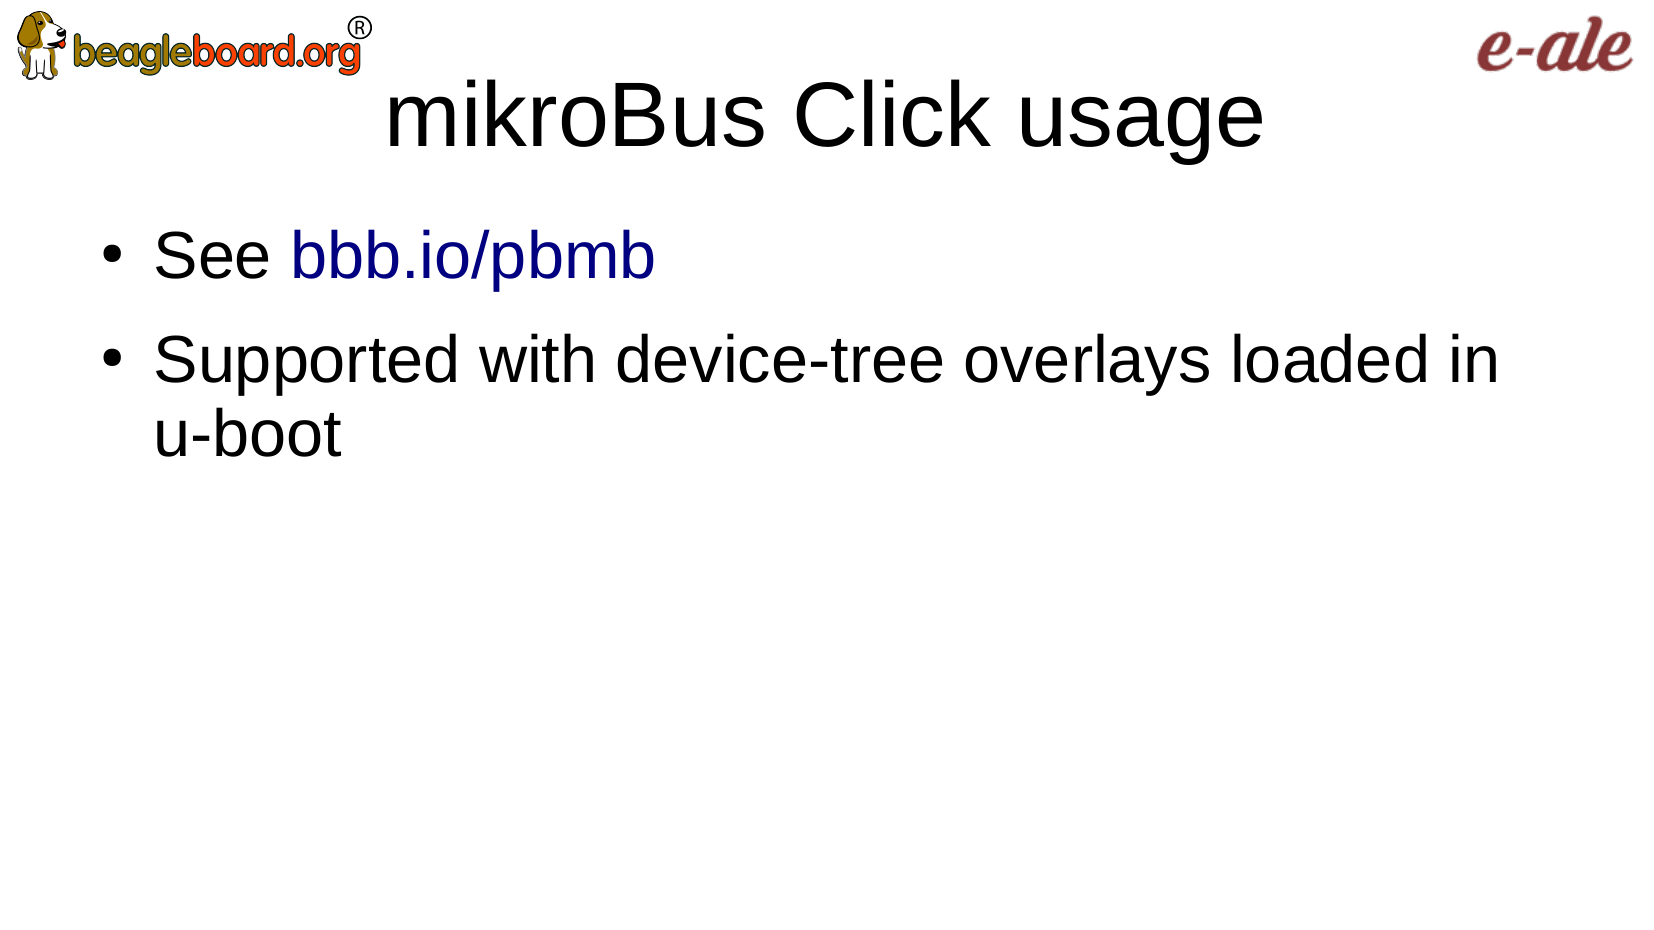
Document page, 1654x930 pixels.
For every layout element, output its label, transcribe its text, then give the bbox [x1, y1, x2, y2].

picture [1475, 14, 1636, 74]
title mikroBus Click usage [82, 37, 1571, 193]
list See bbb.io/pbmb Supported with device-tree overlays loaded in u-boot [82, 217, 1571, 757]
picture [17, 11, 372, 80]
